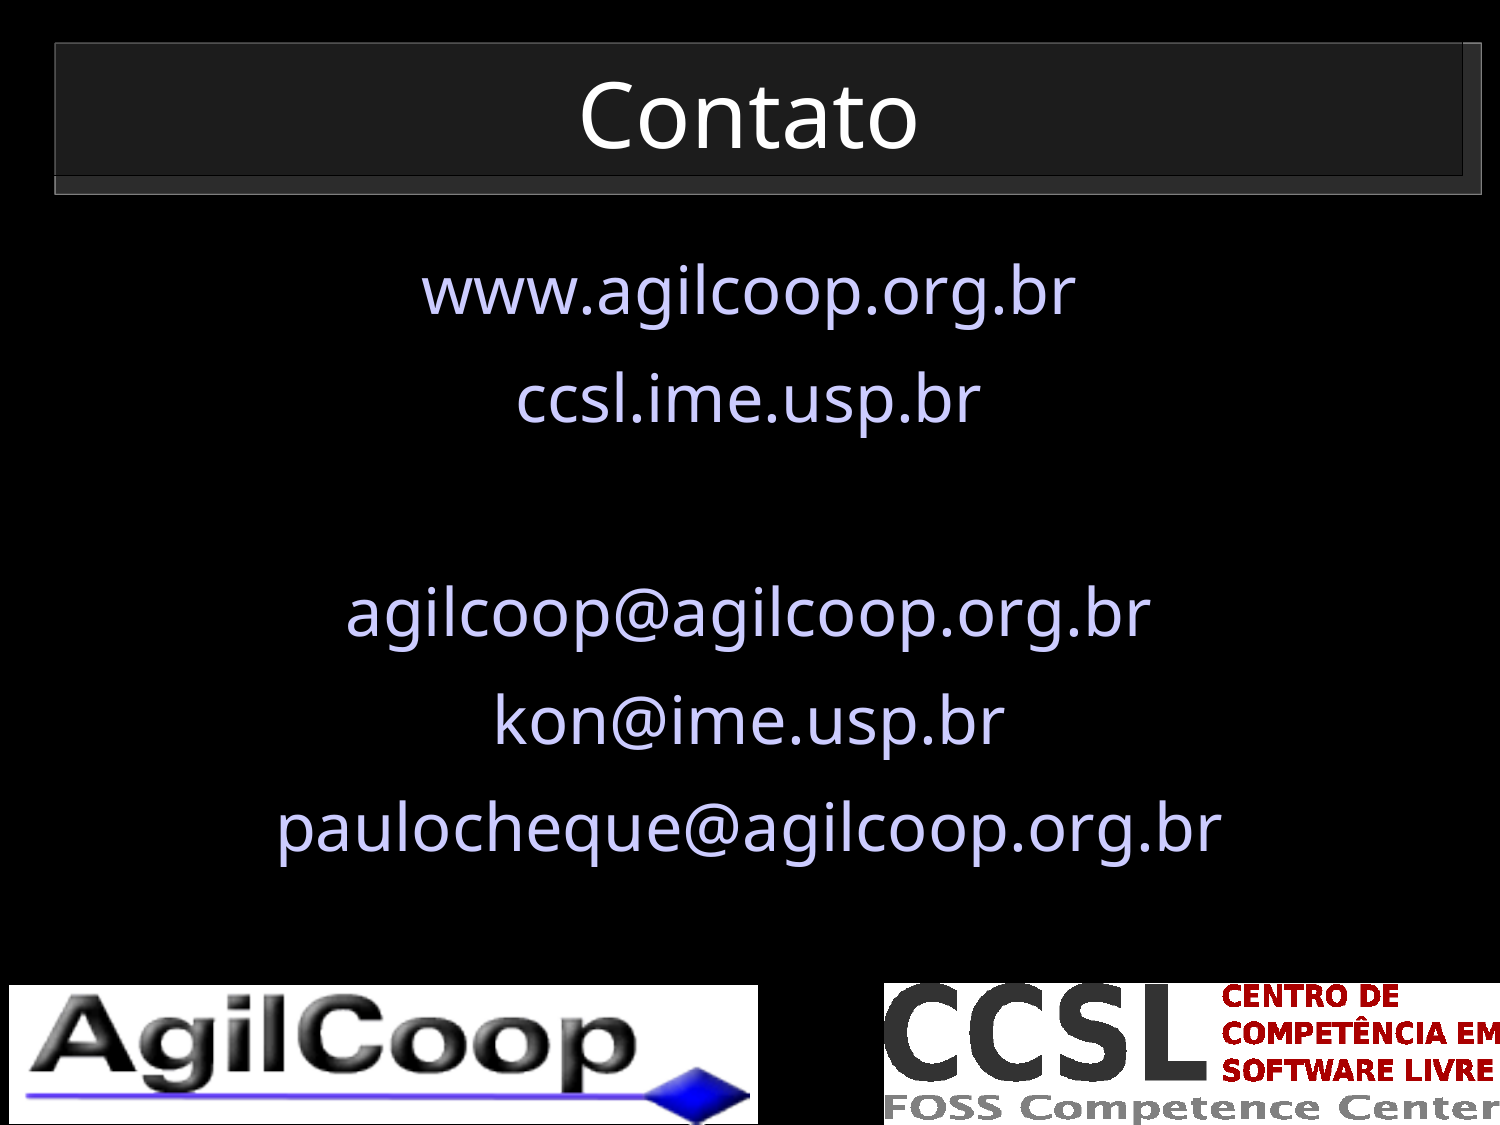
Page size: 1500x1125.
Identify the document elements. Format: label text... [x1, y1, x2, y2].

text_box [8, 984, 759, 1125]
picture [884, 983, 1500, 1125]
list www.agilcoop.org.br ccsl.ime.usp.br agilcoop@agilcoop.org.br kon@ime.usp.br paulocheque@agilcoop.org.br [29, 243, 1470, 1031]
picture [24, 989, 750, 1125]
title Contato [29, 38, 1470, 188]
